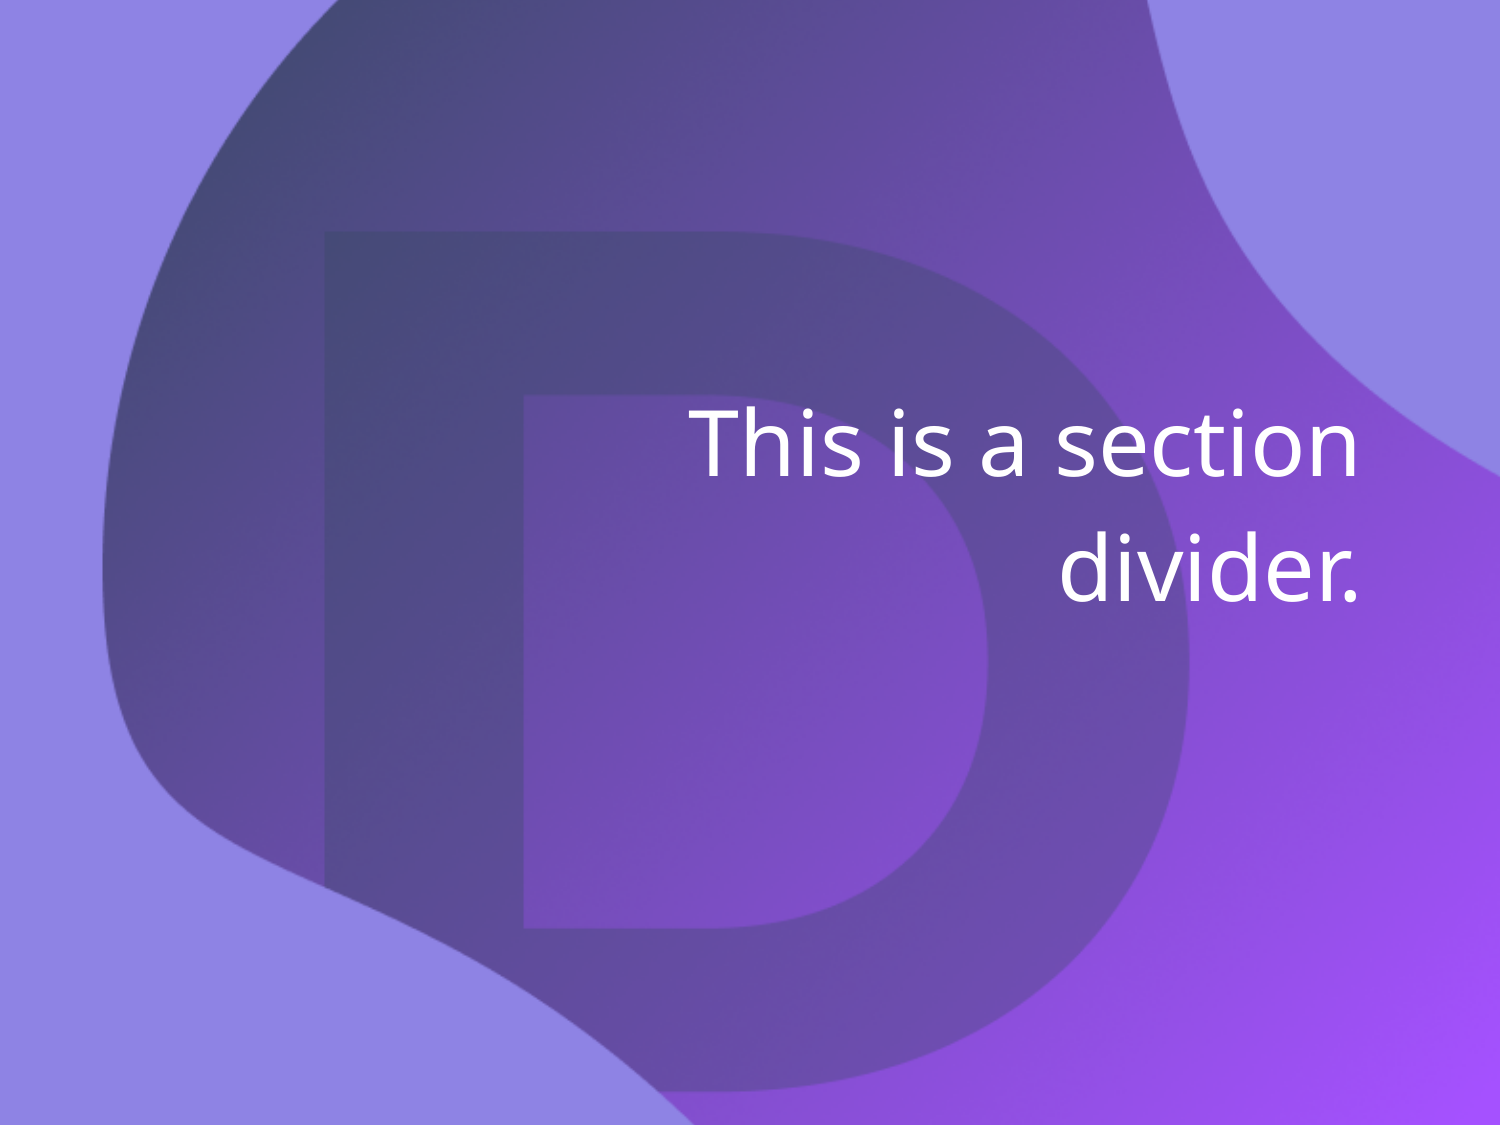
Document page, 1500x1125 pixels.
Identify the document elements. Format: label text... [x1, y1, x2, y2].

title This is a section divider. [471, 354, 1364, 652]
picture [0, 0, 1500, 1125]
